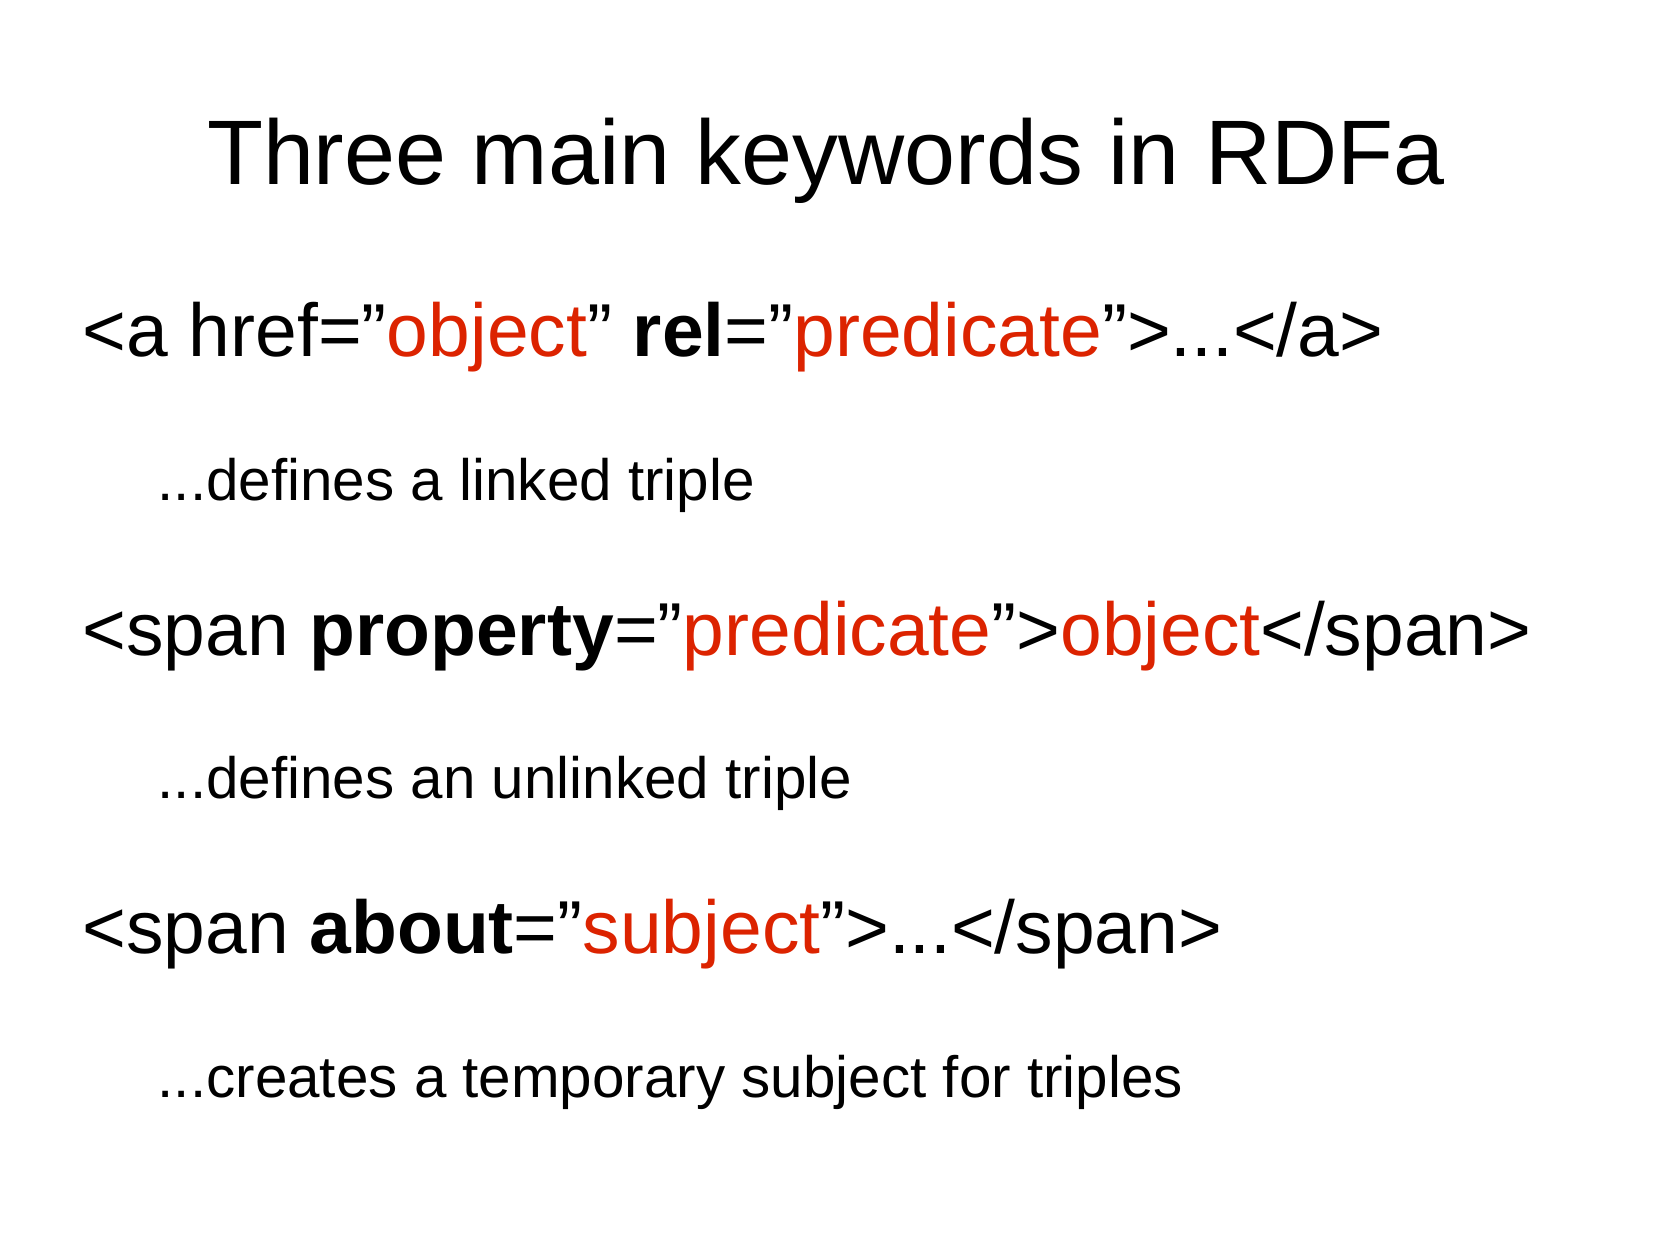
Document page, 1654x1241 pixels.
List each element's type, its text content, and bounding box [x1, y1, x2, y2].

title Three main keywords in RDFa [82, 56, 1571, 250]
subtitle <a href=”object” rel=”predicate”>...</a> ...defines a linked triple <span property=”predicate”>object</span> ...defines an unlinked triple <span about=”subject”>...</span> ...creates a temporary subject for triples [82, 289, 1571, 1110]
